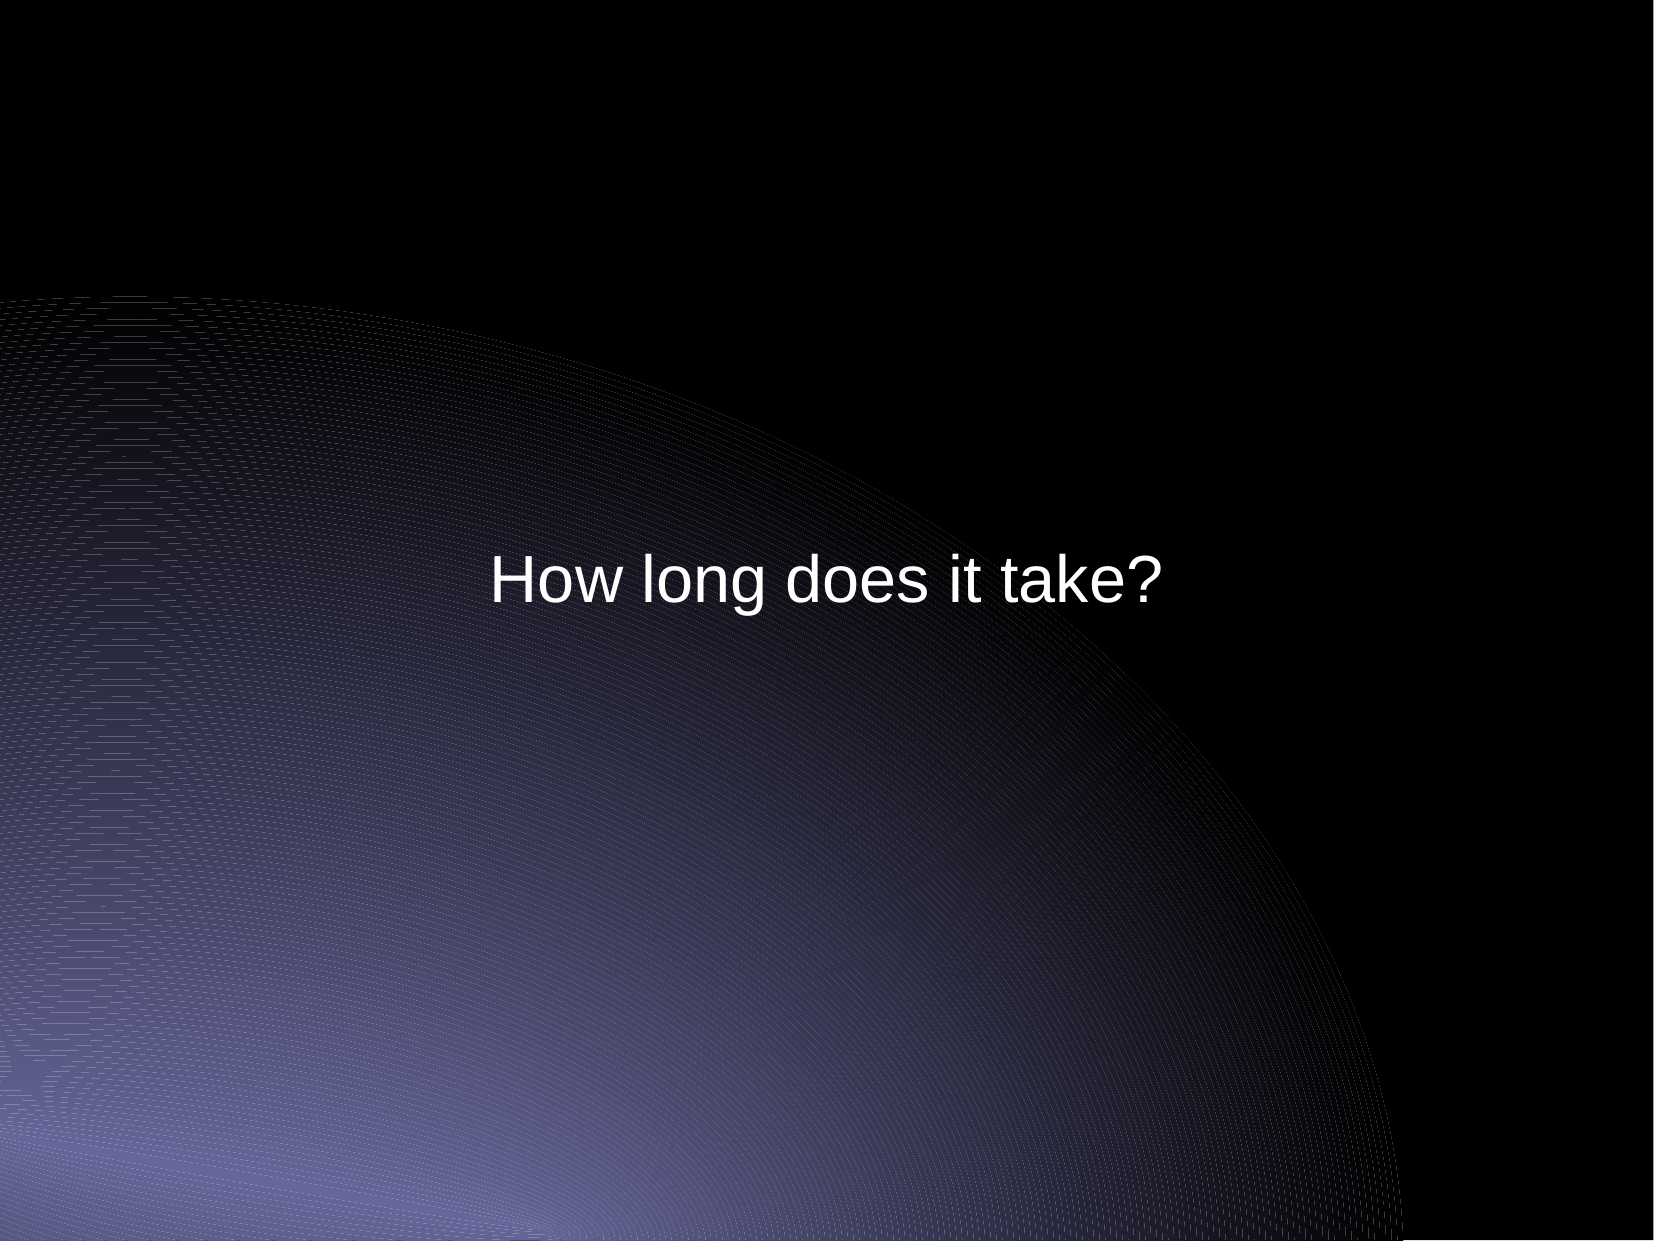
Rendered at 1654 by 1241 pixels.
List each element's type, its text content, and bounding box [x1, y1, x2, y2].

subtitle How long does it take? [82, 56, 1571, 1102]
